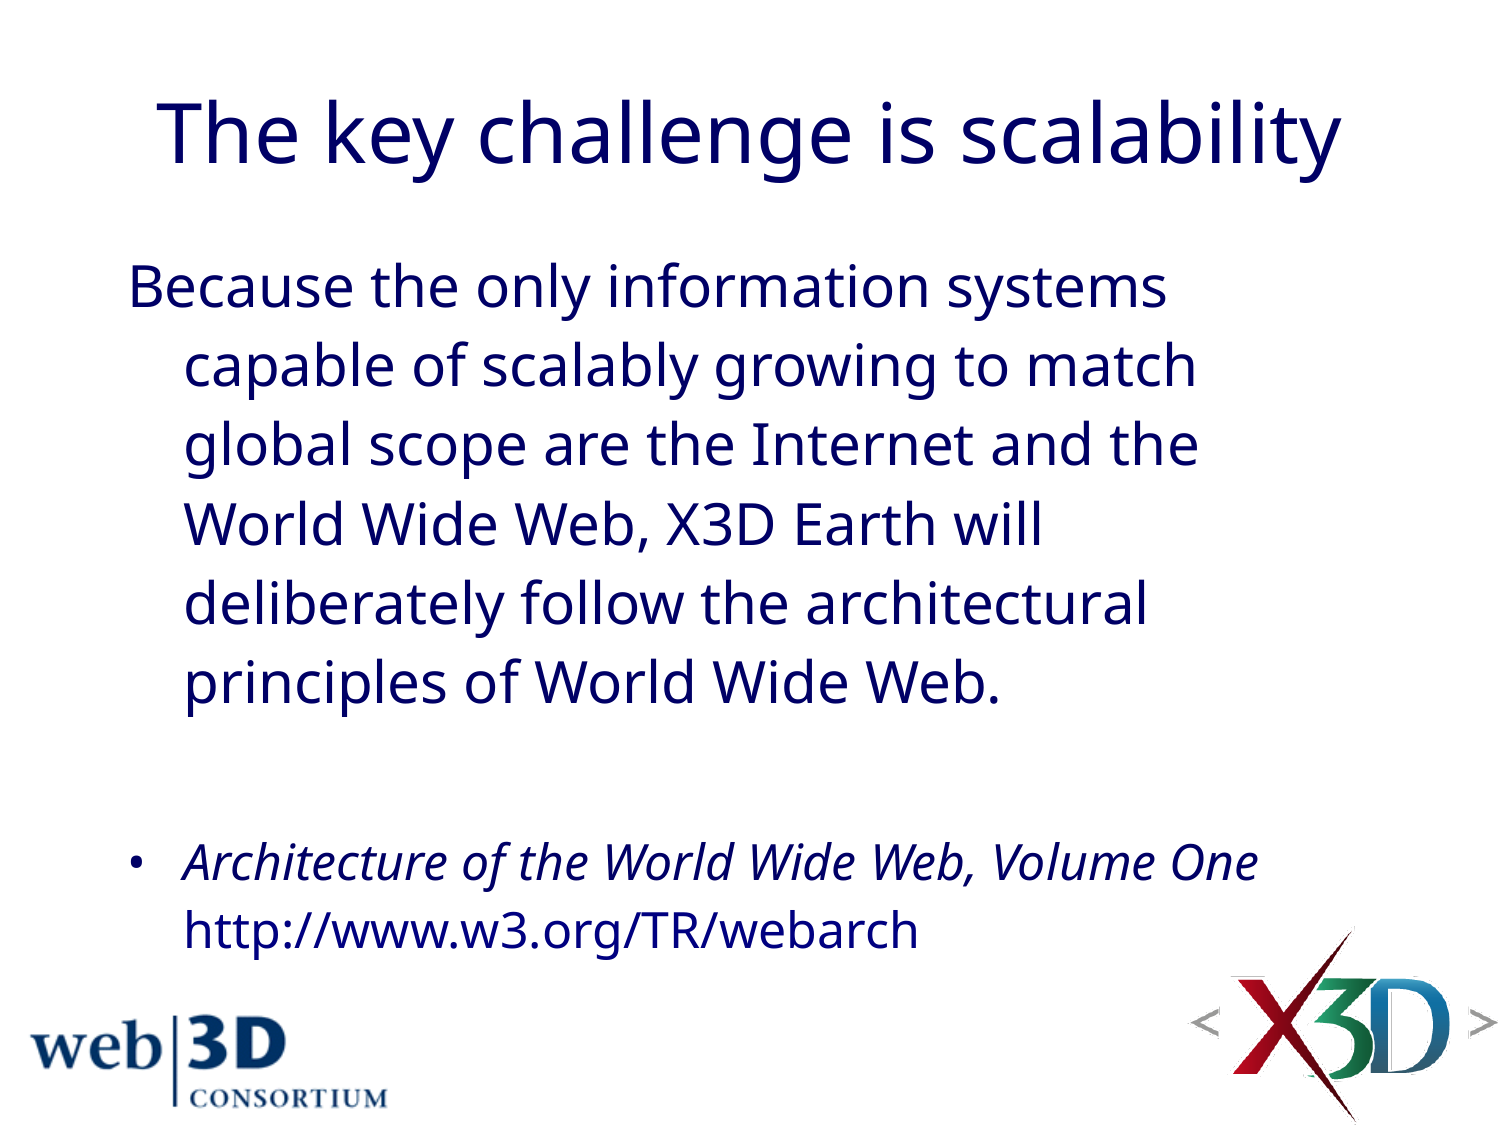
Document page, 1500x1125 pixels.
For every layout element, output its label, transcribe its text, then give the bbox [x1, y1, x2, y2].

picture [12, 998, 413, 1118]
picture [1187, 926, 1500, 1125]
title The key challenge is scalability [112, 29, 1388, 233]
list Because the only information systems capable of scalably growing to match global scope are the Internet and the World Wide Web, X3D Earth will deliberately follow the architectural principles of World Wide Web. Architecture of the World Wide Web, Volume One http://www.w3.org/TR/webarch [112, 237, 1388, 1016]
